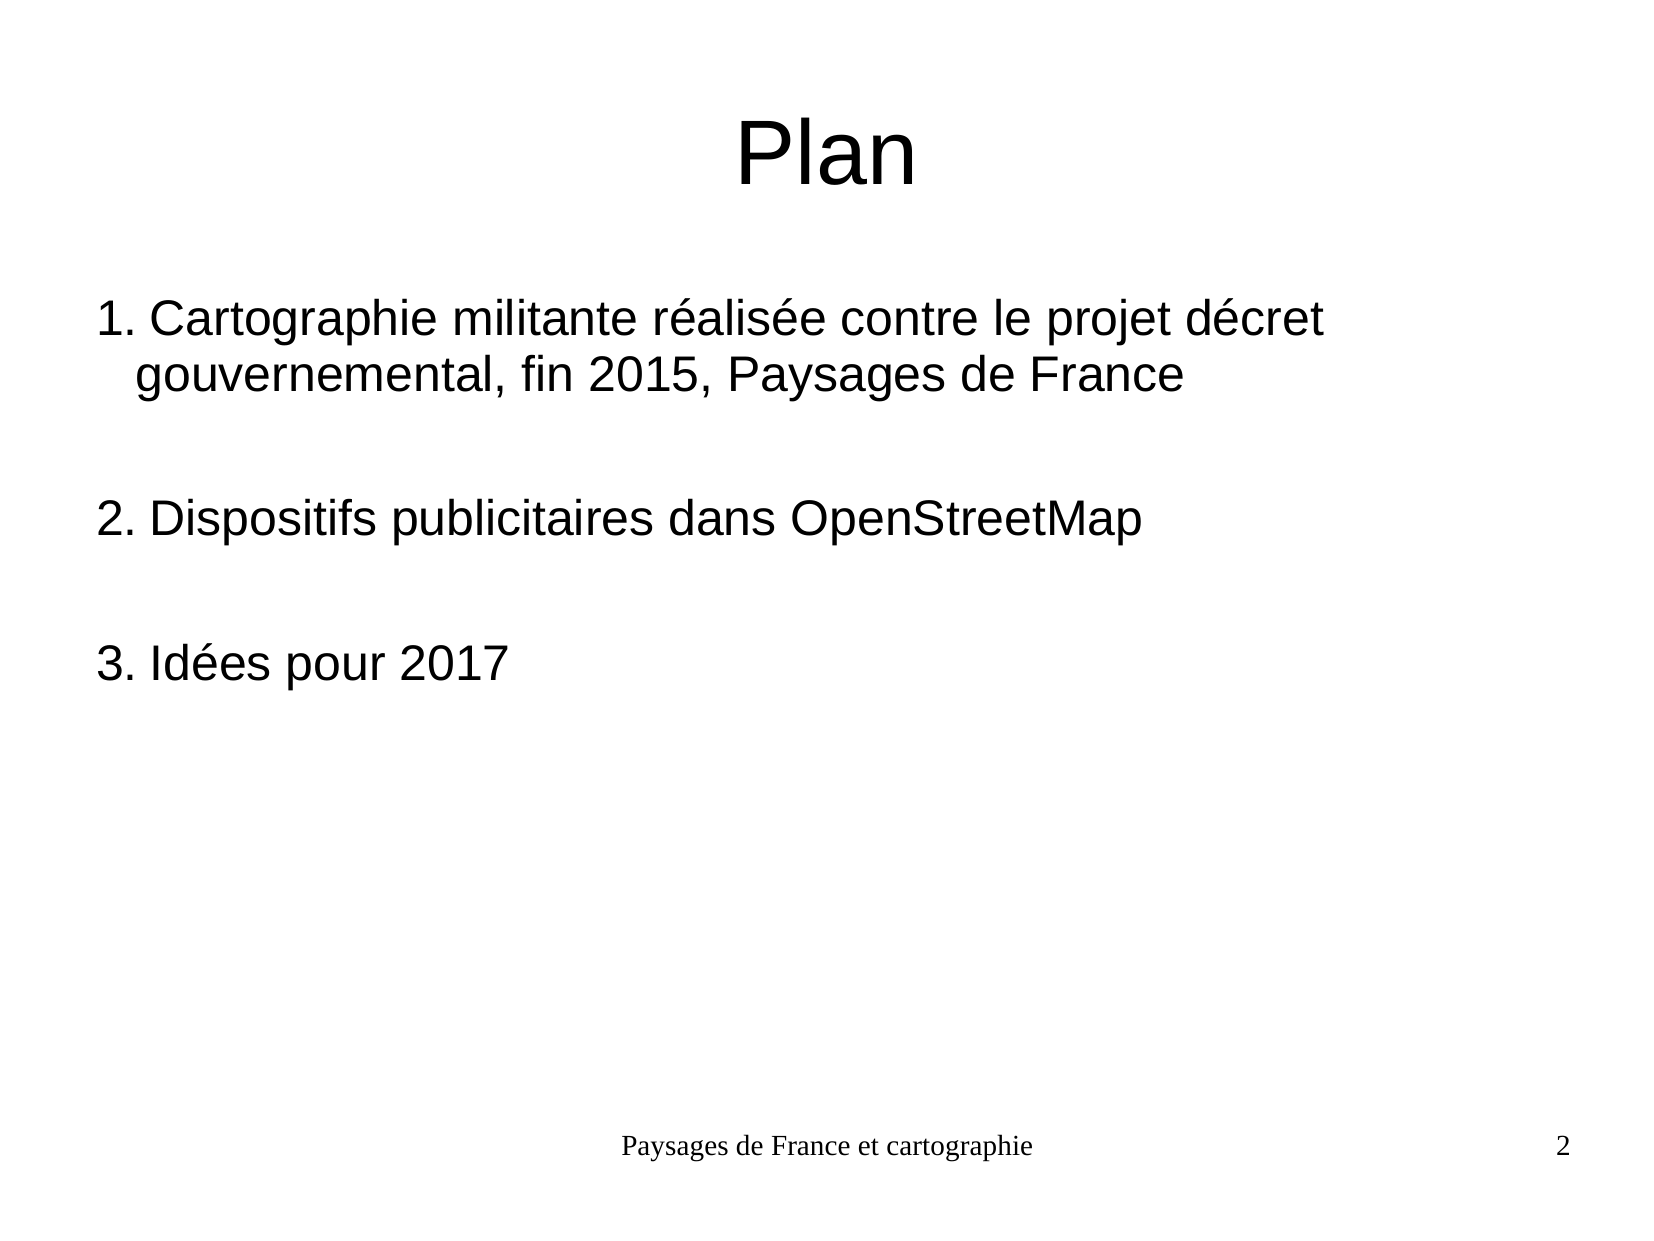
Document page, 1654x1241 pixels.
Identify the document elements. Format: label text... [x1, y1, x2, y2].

list Cartographie militante réalisée contre le projet décret gouvernemental, fin 2015, Paysages de France Dispositifs publicitaires dans OpenStreetMap Idées pour 2017 [82, 290, 1571, 991]
title Plan [82, 49, 1571, 257]
